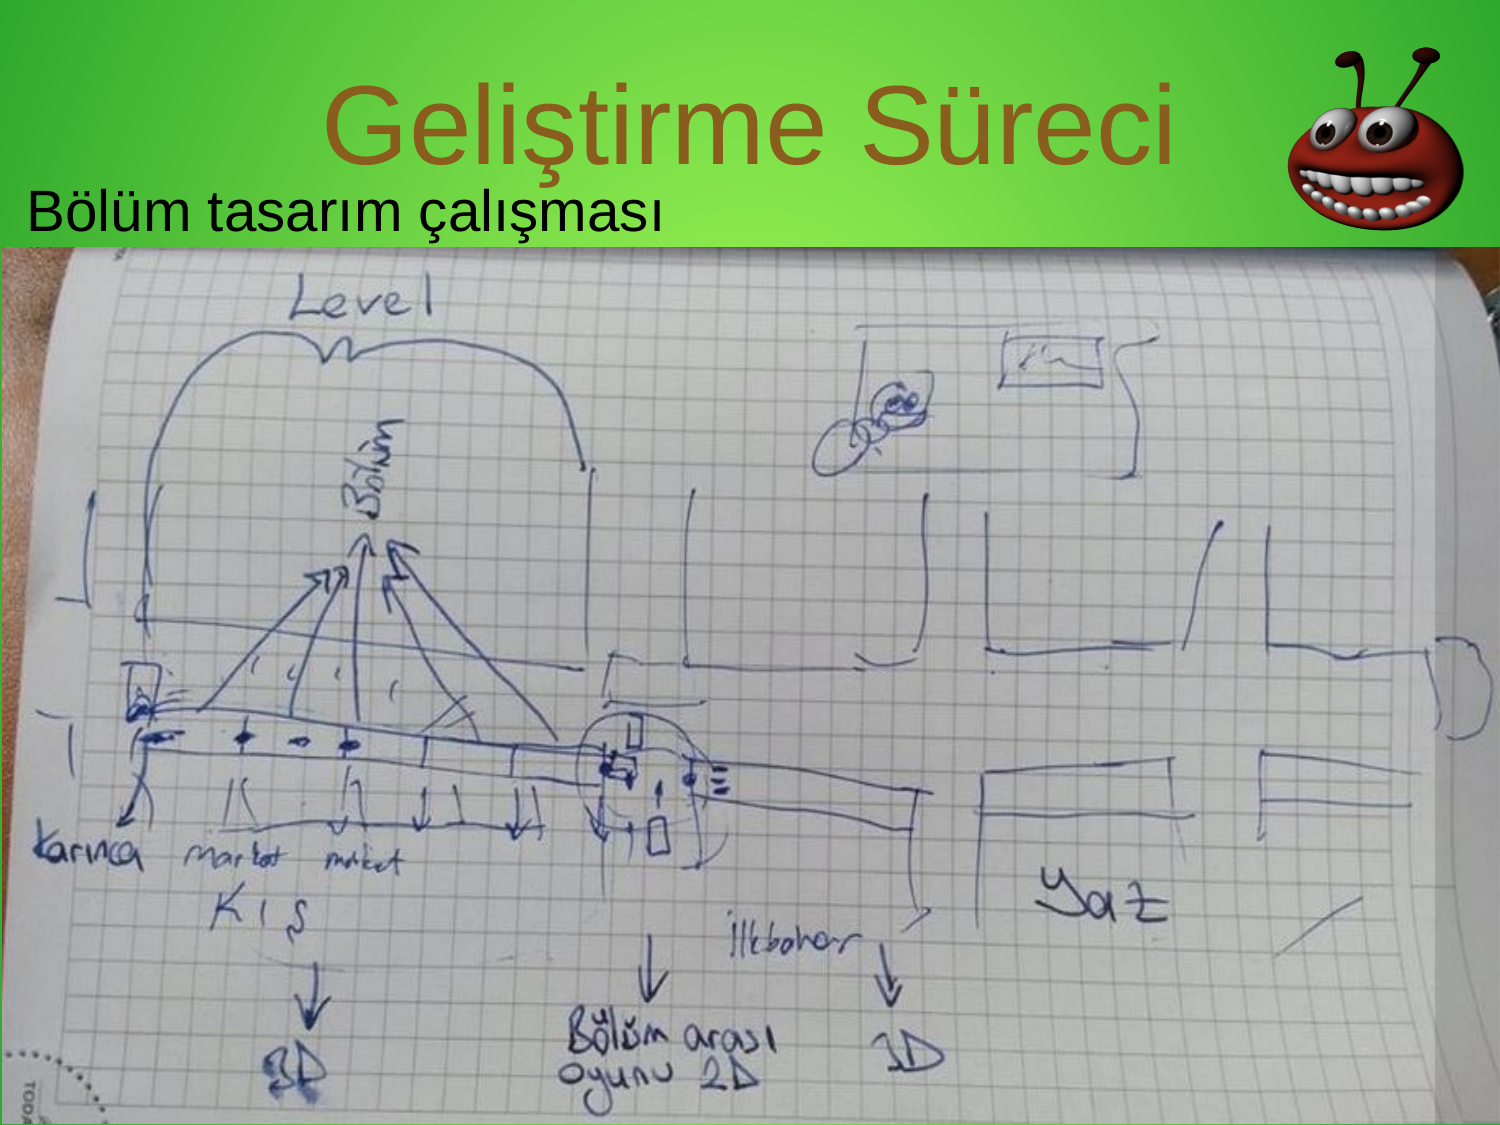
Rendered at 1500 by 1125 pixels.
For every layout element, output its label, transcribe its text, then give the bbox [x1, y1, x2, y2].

text_box Bölüm tasarım çalışması [11, 171, 1465, 252]
text_box Geliştirme Süreci [75, 45, 1426, 171]
picture [1287, 47, 1465, 231]
picture [2, 247, 1500, 1124]
